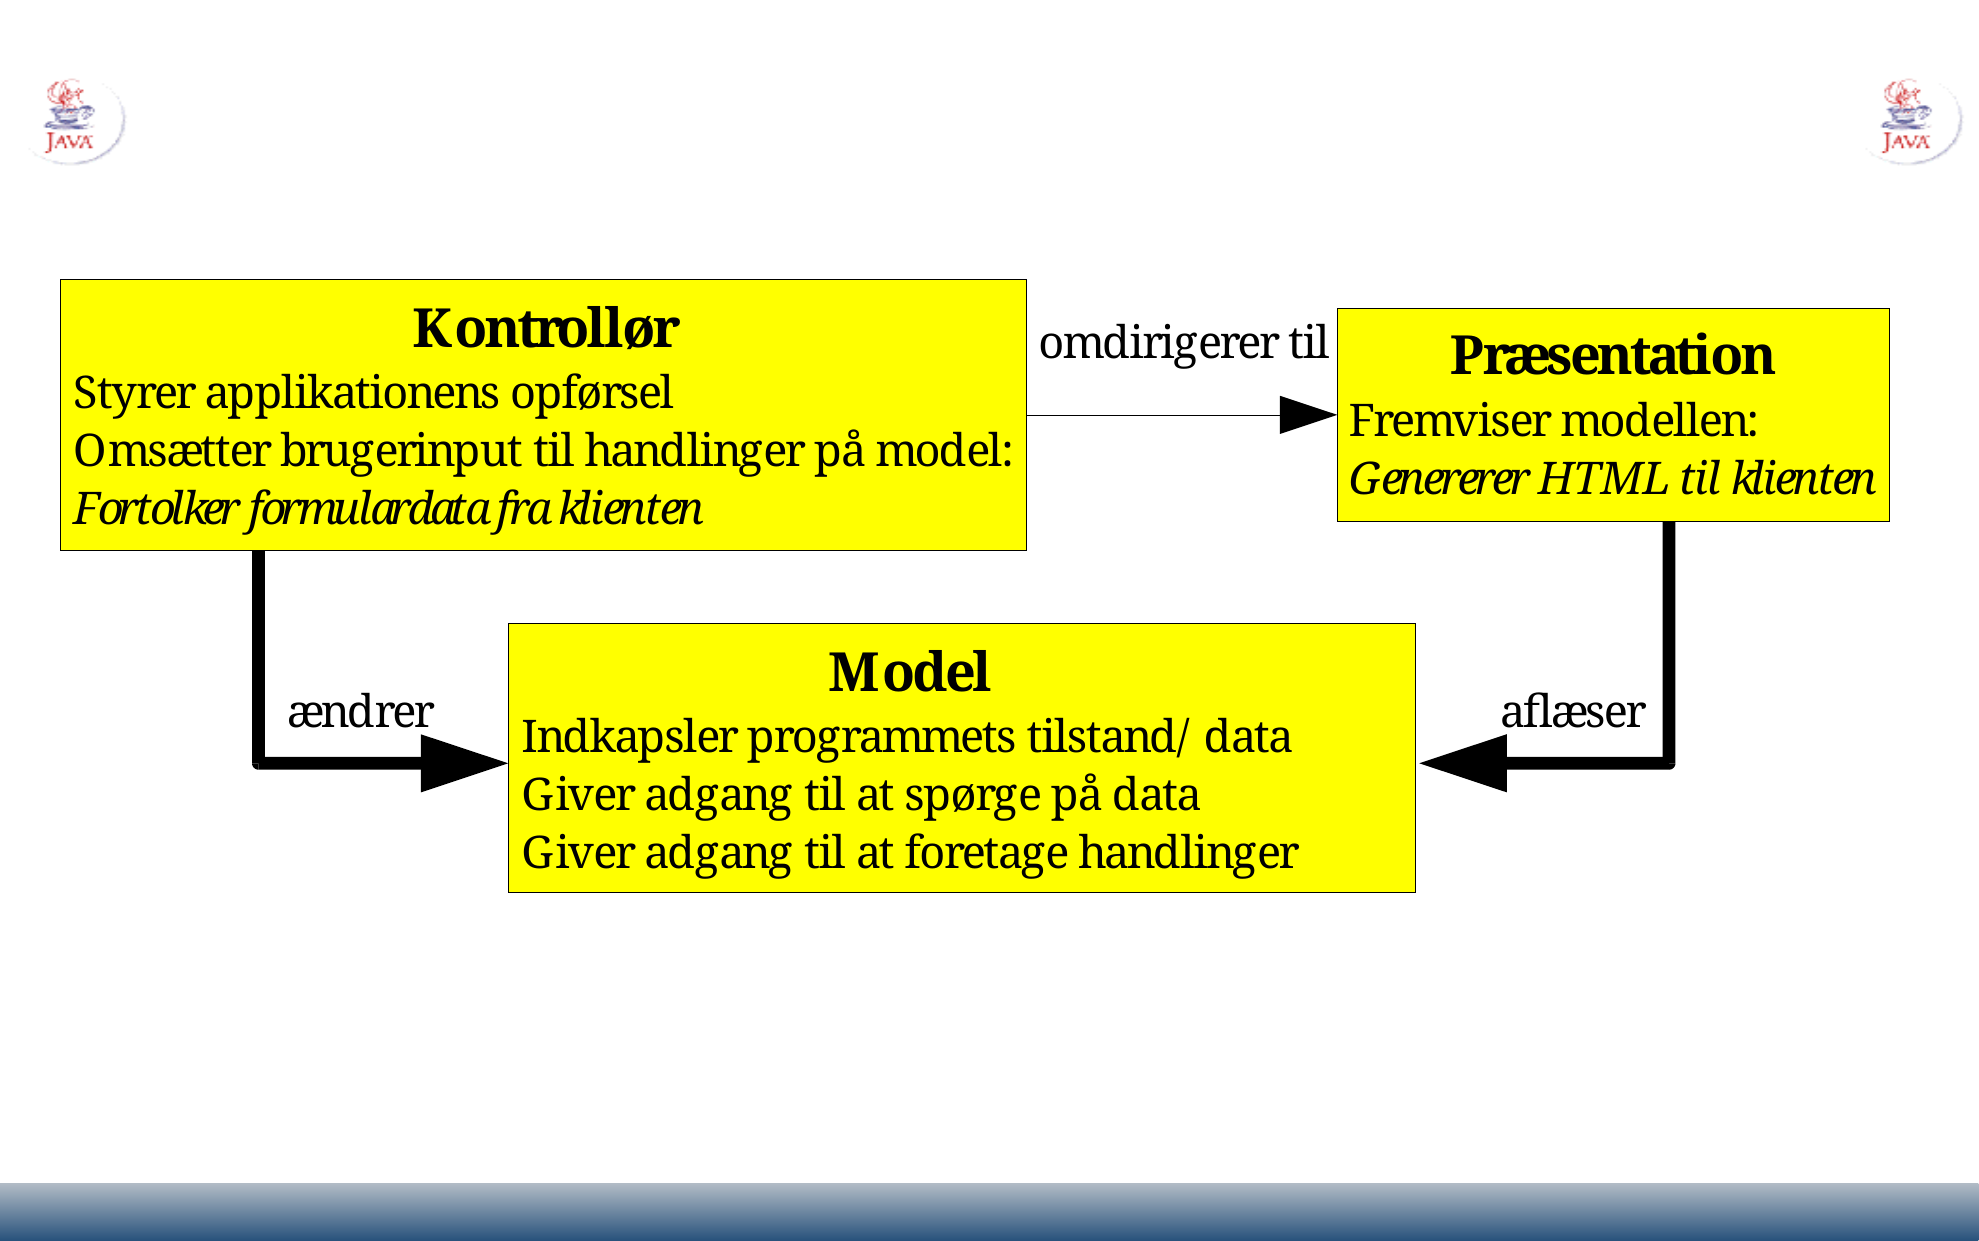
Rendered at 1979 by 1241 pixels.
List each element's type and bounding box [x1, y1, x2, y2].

picture [1849, 71, 1968, 169]
chart [55, 265, 1946, 898]
picture [12, 71, 131, 169]
